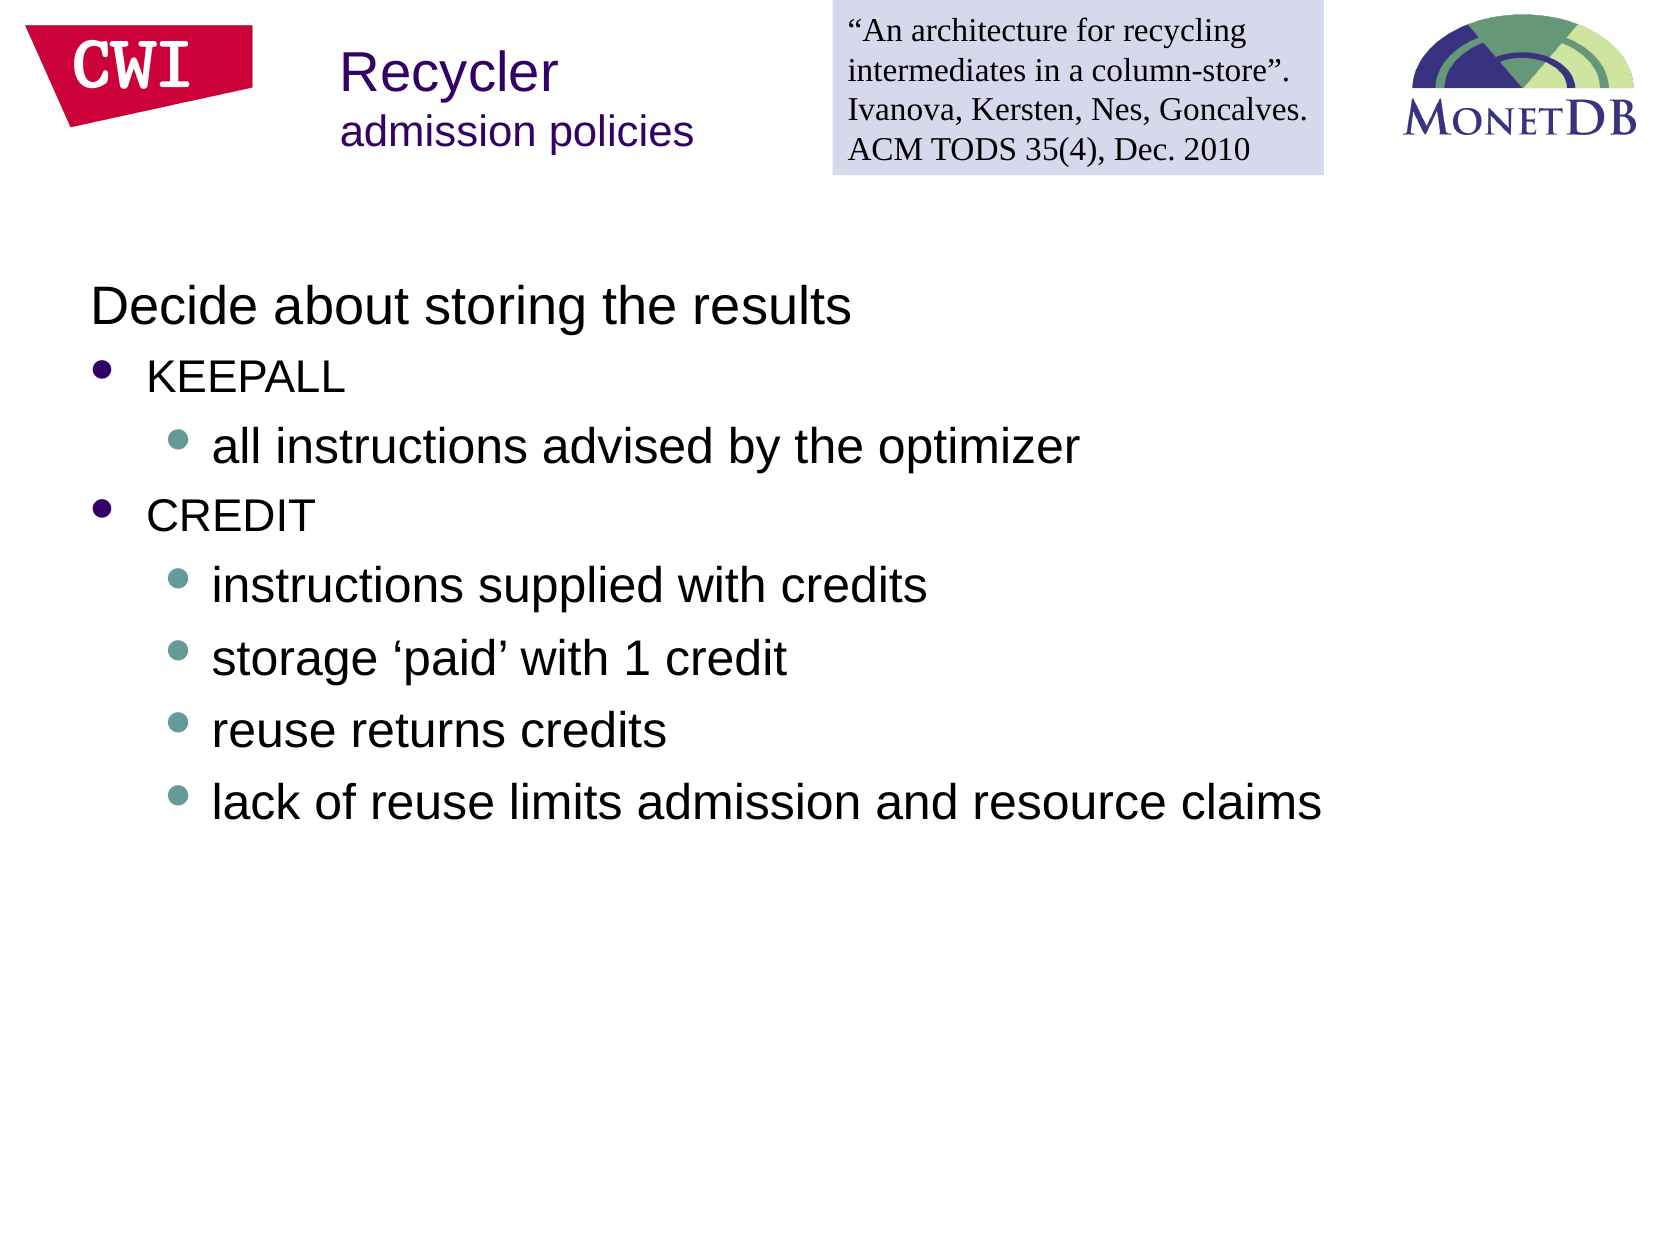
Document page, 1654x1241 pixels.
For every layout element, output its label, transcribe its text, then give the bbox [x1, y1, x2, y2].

text_box “An architecture for recycling intermediates in a column-store”. Ivanova, Kersten, Nes, Goncalves. ACM TODS 35(4), Dec. 2010 [832, 0, 1324, 176]
text_box Recycler admission policies [324, 0, 832, 163]
picture [0, 0, 278, 150]
picture [1403, 14, 1636, 135]
text_box Decide about storing the results KEEPALL all instructions advised by the optimizer CREDIT instructions supplied with credits storage ‘paid’ with 1 credit reuse returns credits lack of reuse limits admission and resource claims [75, 262, 1426, 1048]
